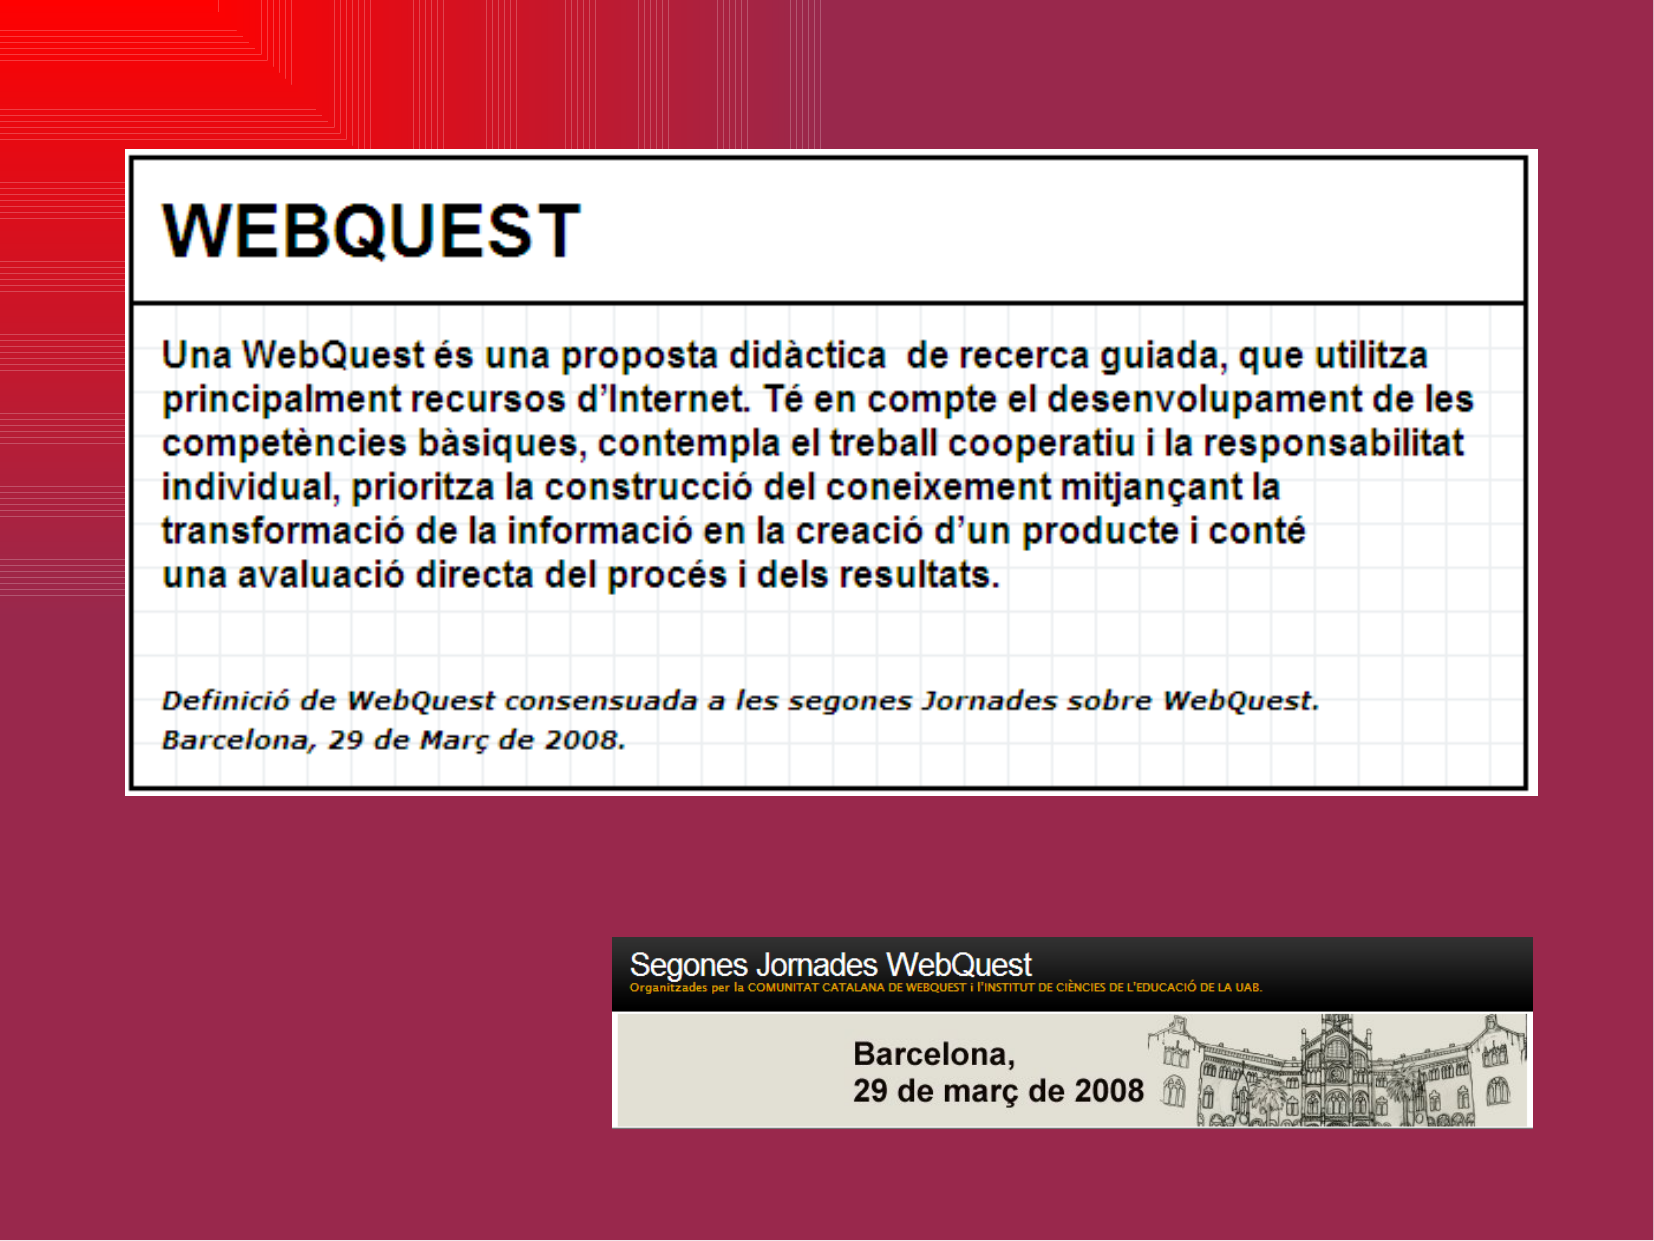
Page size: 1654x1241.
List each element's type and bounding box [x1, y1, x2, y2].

picture [125, 149, 1538, 796]
picture [612, 937, 1533, 1129]
